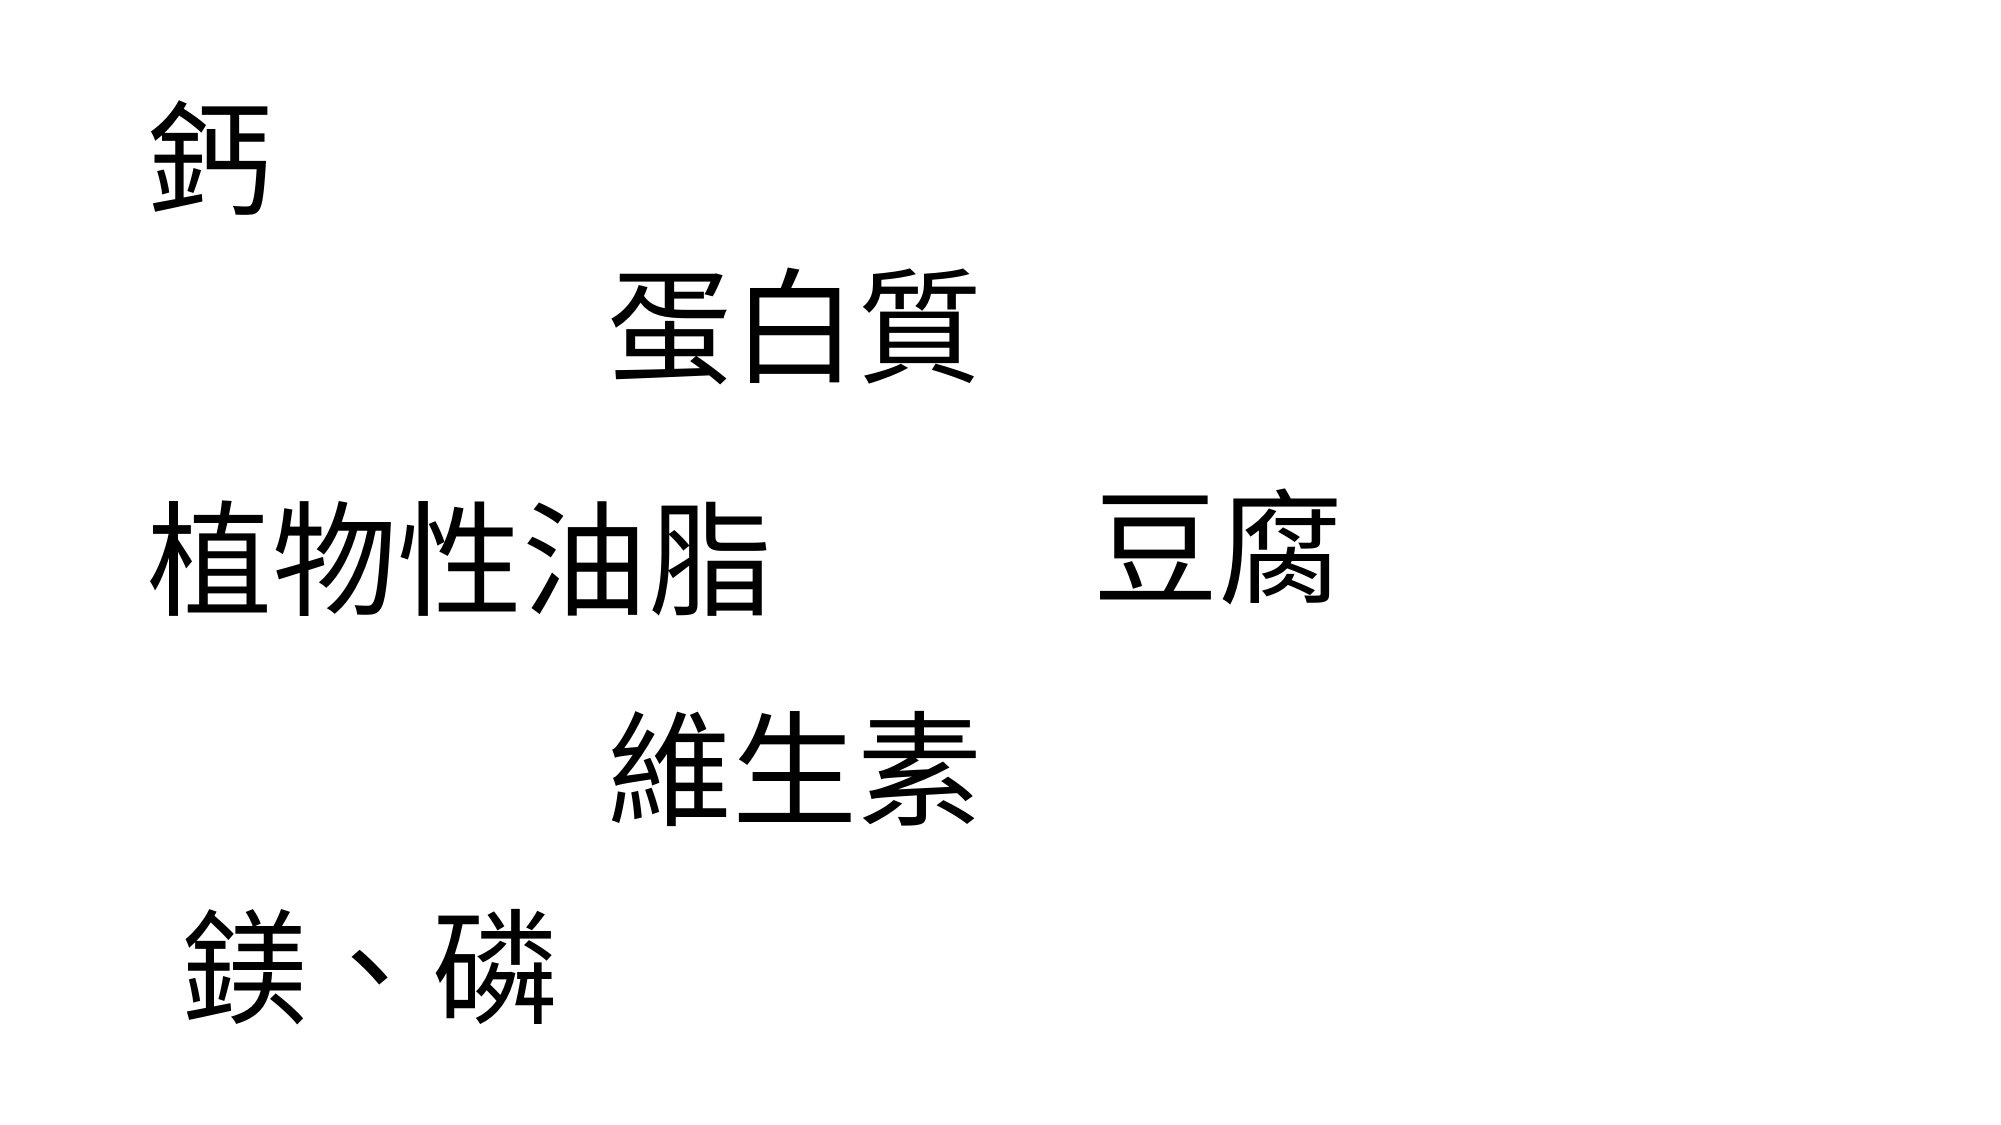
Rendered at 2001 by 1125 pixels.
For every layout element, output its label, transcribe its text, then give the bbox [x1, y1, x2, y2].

text_box 蛋白質 [592, 241, 1442, 409]
text_box 鈣 [132, 73, 983, 241]
text_box 豆腐 [1078, 462, 1928, 630]
text_box 維生素 [592, 683, 1442, 851]
text_box 植物性油脂 [132, 474, 983, 641]
text_box 鎂、磷 [167, 882, 1017, 1050]
